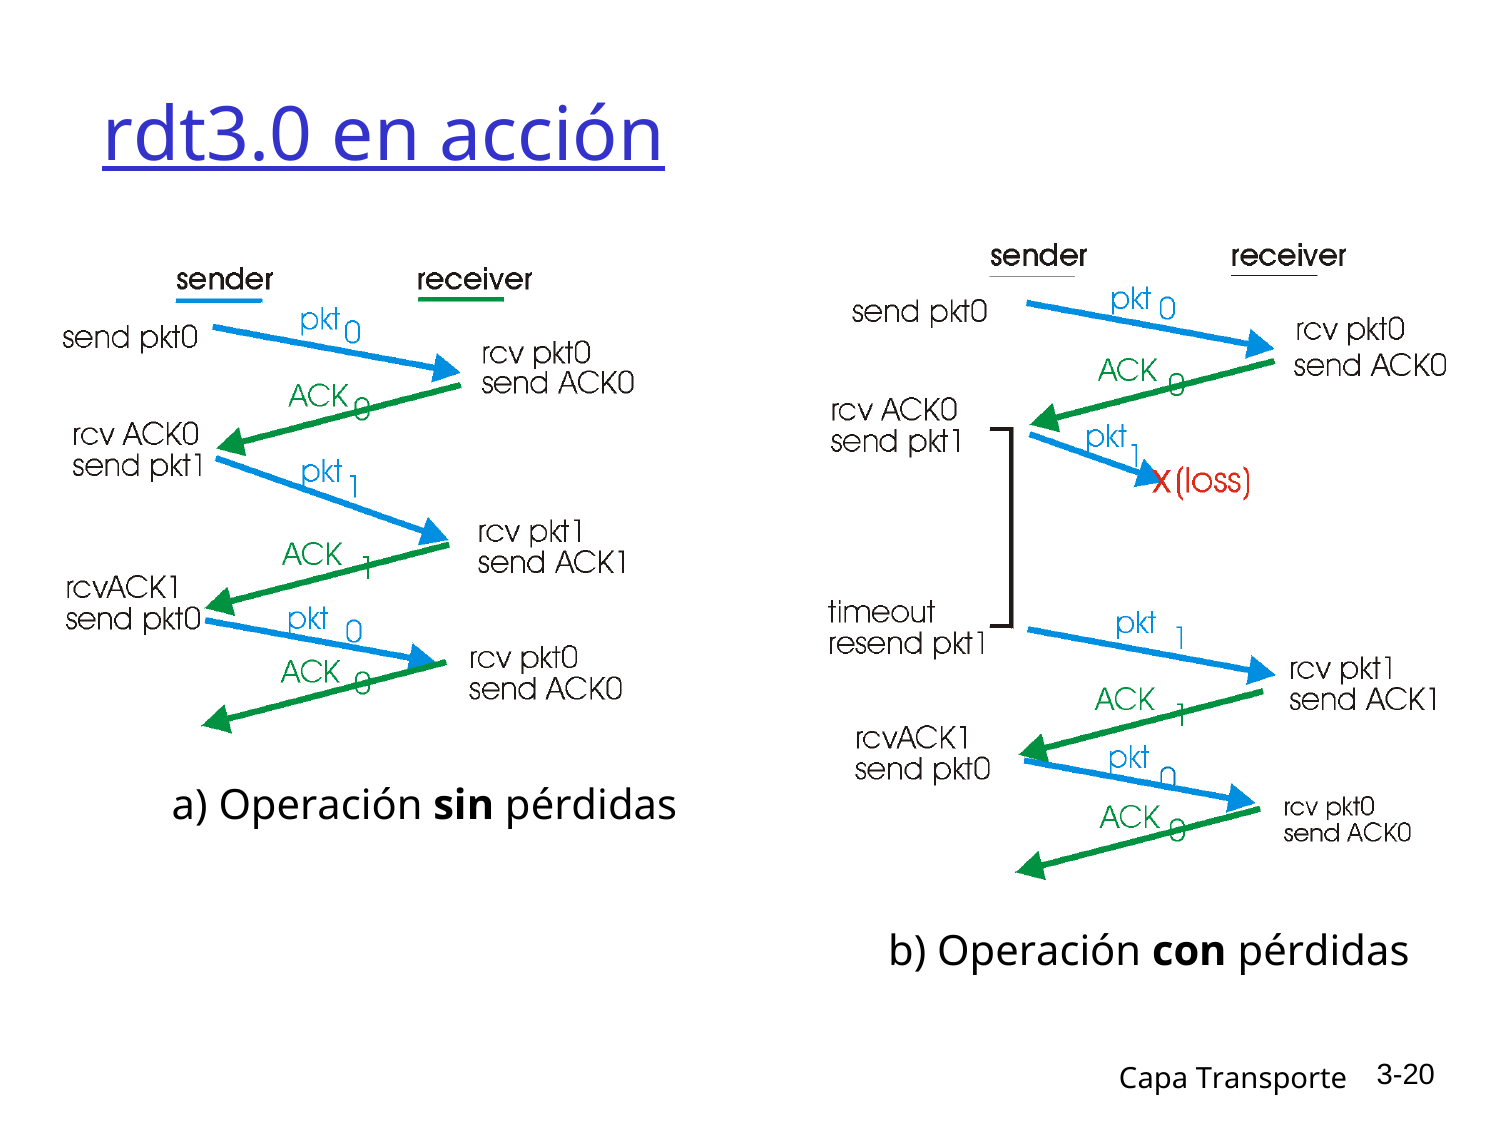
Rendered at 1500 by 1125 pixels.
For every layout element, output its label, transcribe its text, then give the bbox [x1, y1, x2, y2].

picture [62, 243, 1446, 964]
text_box a) Operación sin pérdidas [156, 767, 693, 840]
title rdt3.0 en acción [87, 37, 1363, 225]
text_box b) Operación con pérdidas [873, 912, 1425, 985]
